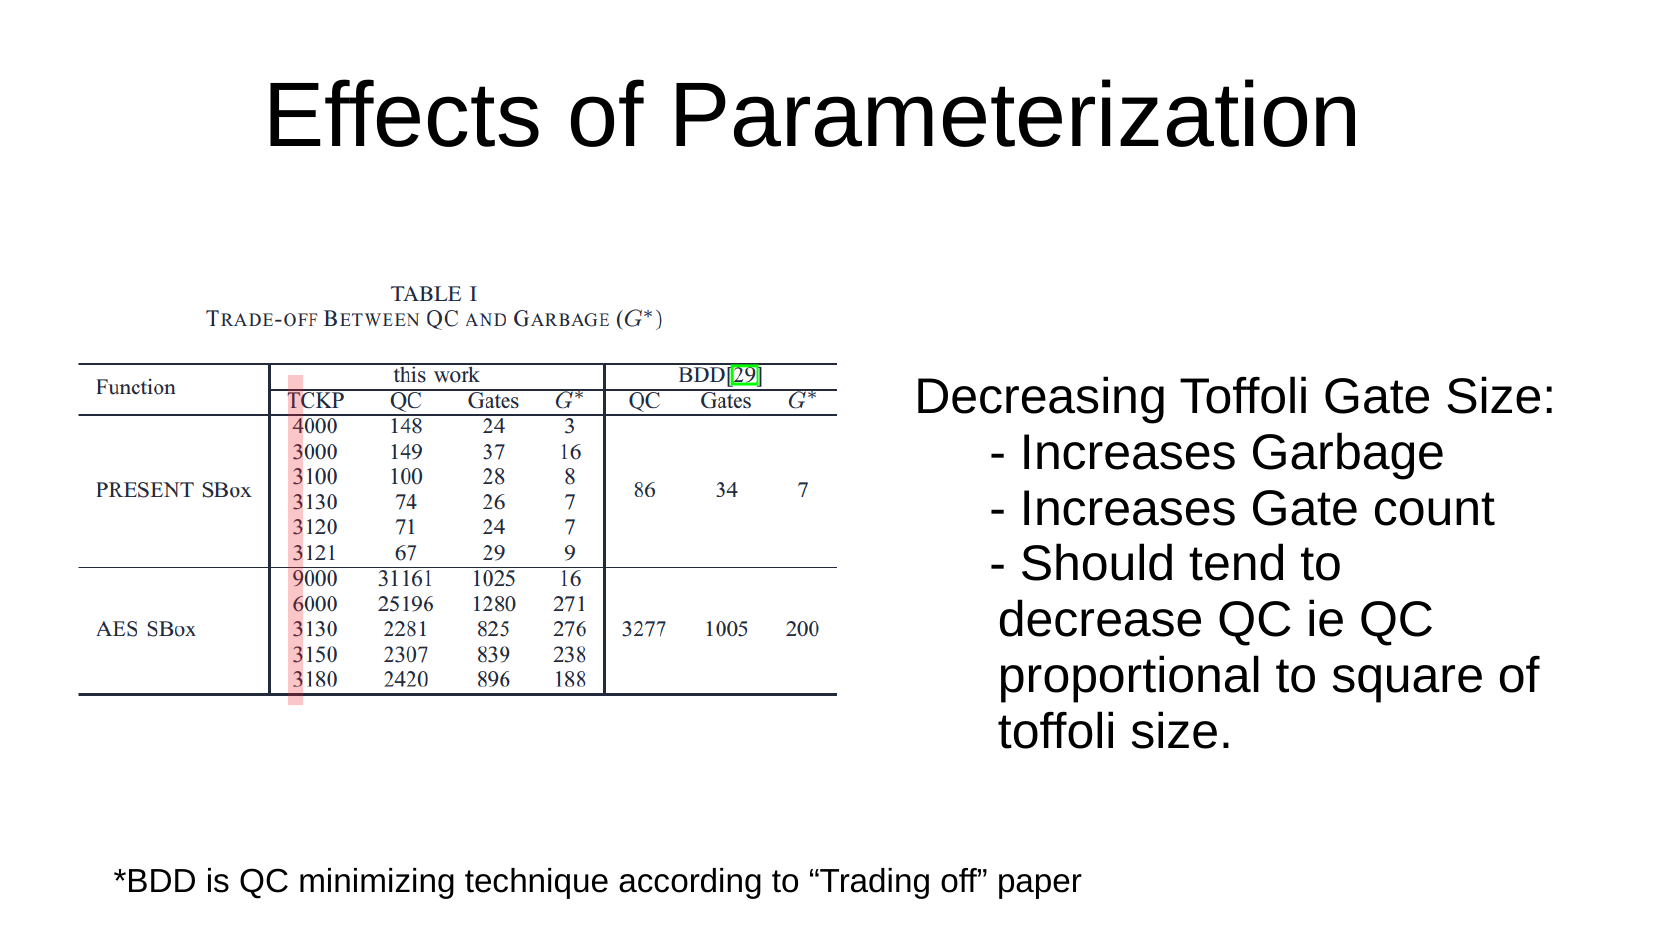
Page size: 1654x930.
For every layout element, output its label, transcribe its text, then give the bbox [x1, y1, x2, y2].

title Effects of Parameterization [82, 37, 1571, 193]
picture [59, 269, 855, 726]
text_box Decreasing Toffoli Gate Size: - Increases Garbage - Increases Gate count - Should tend to decrease QC ie QC proportional to square of toffoli size. [899, 361, 1575, 705]
list *BDD is QC minimizing technique according to “Trading off” paper [56, 862, 1545, 900]
text_box [288, 375, 304, 706]
